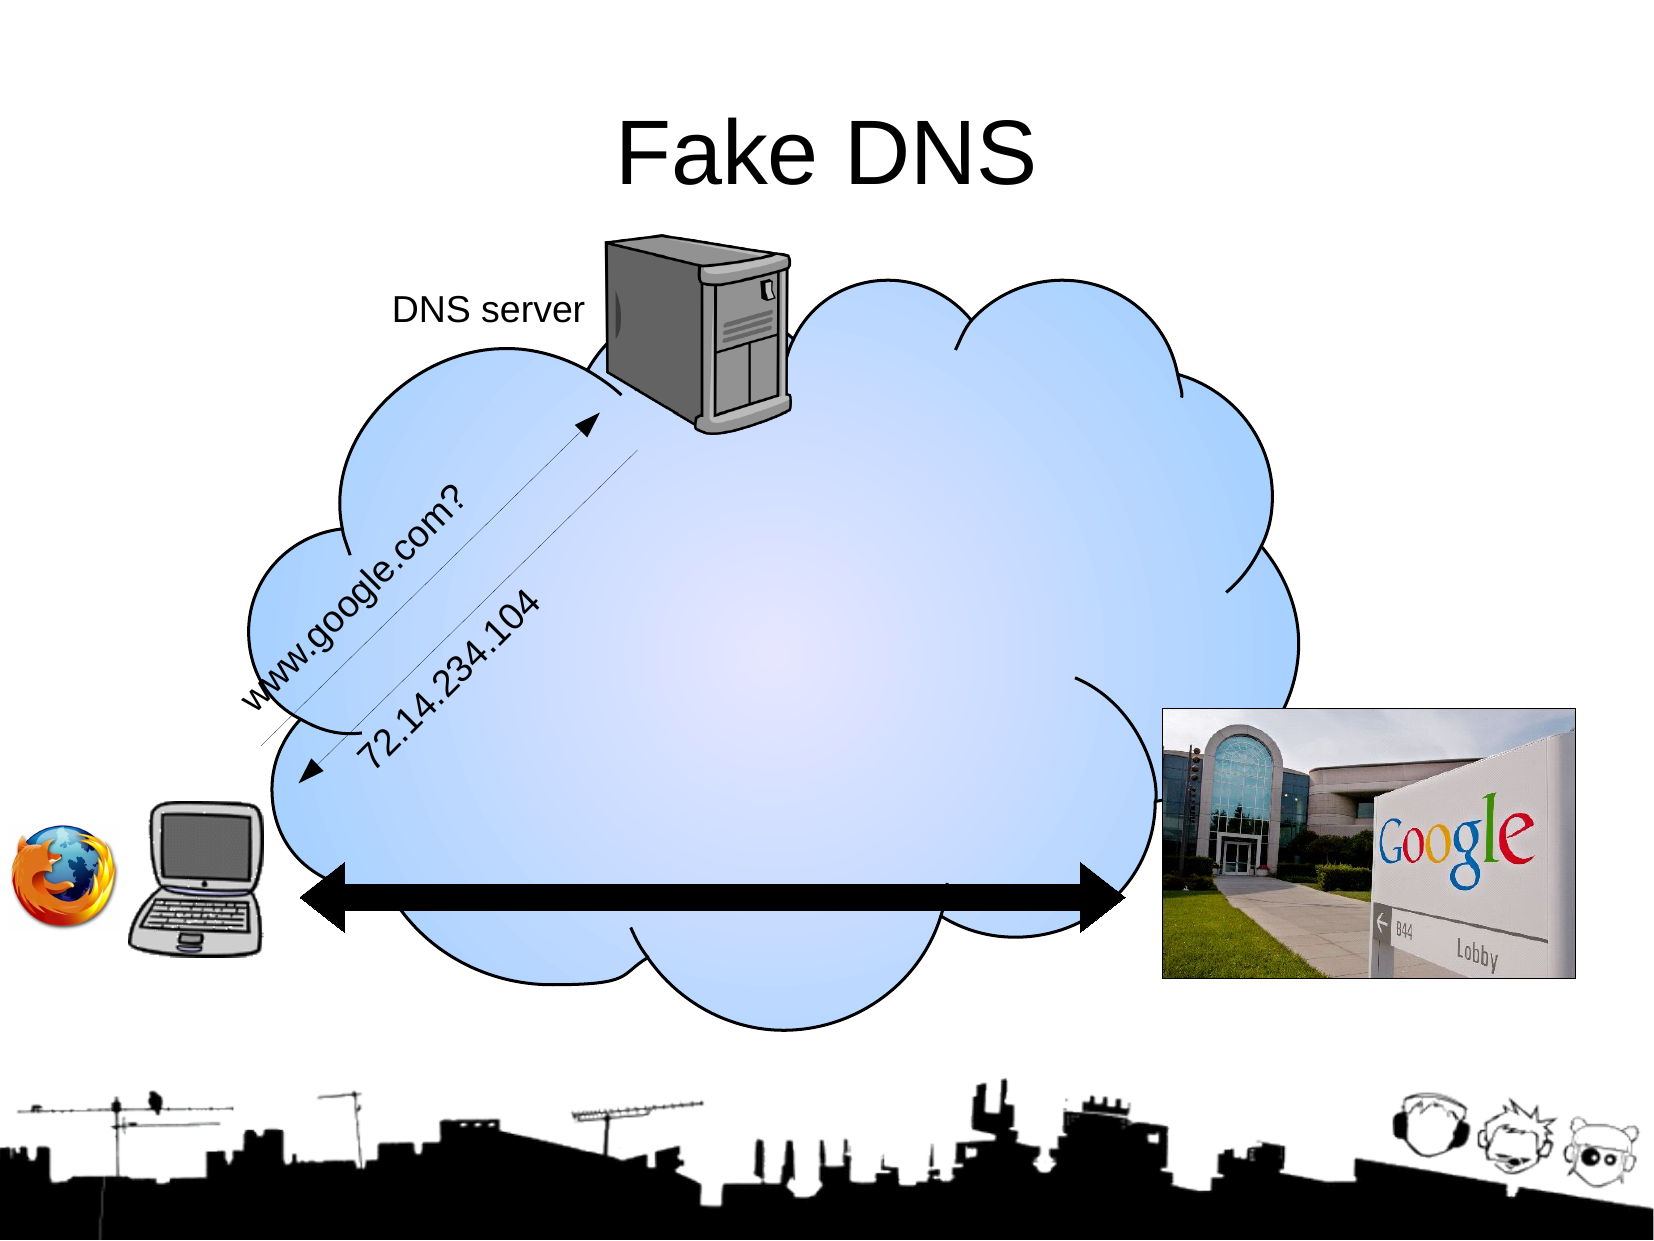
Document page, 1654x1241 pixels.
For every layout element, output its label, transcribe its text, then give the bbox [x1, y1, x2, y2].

title Fake DNS [82, 56, 1571, 250]
text_box www.google.com? [216, 459, 492, 736]
text_box [248, 280, 1299, 1031]
picture [128, 801, 264, 958]
picture [1162, 708, 1576, 979]
text_box 72.14.234.104 [334, 564, 565, 795]
picture [604, 234, 792, 435]
picture [8, 824, 119, 931]
picture [0, 1077, 1654, 1240]
text_box DNS server [377, 280, 604, 338]
